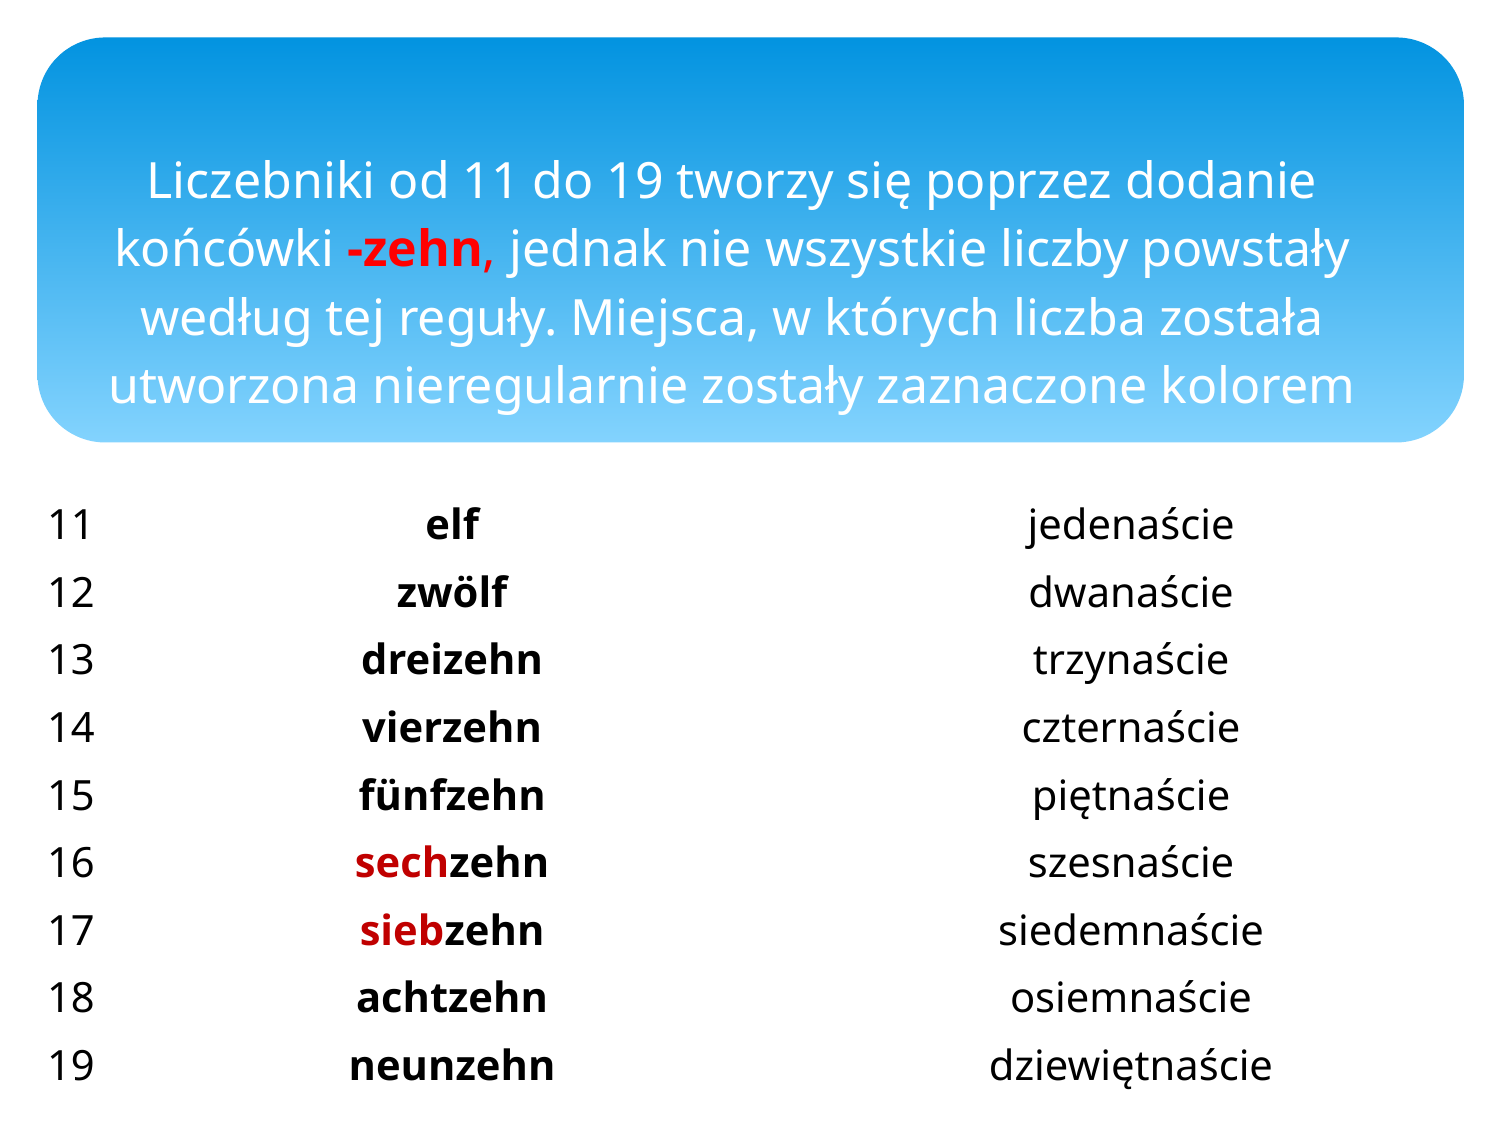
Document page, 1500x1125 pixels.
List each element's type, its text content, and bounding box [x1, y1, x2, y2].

table_cell 18 [29, 965, 113, 1032]
table_cell osiemnaście [792, 965, 1471, 1032]
table_cell szesnaście [792, 829, 1471, 897]
table_cell achtzehn [113, 965, 792, 1032]
table_cell 15 [29, 762, 113, 829]
table_cell jedenaście [792, 491, 1471, 559]
table_cell piętnaście [792, 762, 1471, 829]
table_cell zwölf [113, 559, 792, 627]
table_header [113, 421, 792, 491]
table_cell 17 [29, 897, 113, 965]
table_cell 11 [29, 491, 113, 559]
table_cell dziewiętnaście [792, 1032, 1471, 1100]
table_cell elf [113, 491, 792, 559]
table_cell trzynaście [792, 627, 1471, 694]
table_cell 16 [29, 829, 113, 897]
table_cell 12 [29, 559, 113, 627]
table_header [792, 421, 1471, 491]
table_cell 14 [29, 694, 113, 762]
table_cell sechzehn [113, 829, 792, 897]
table_cell dreizehn [113, 627, 792, 694]
table_cell neunzehn [113, 1032, 792, 1100]
table_header [29, 421, 113, 491]
title Liczebniki od 11 do 19 tworzy się poprzez dodanie końcówki -zehn, jednak nie wszystkie liczby powstały według tej reguły. Miejsca, w których liczba została utworzona nieregularnie zostały zaznaczone kolorem czerwonym : [17, 129, 1447, 384]
table_cell 19 [29, 1032, 113, 1100]
table_cell dwanaście [792, 559, 1471, 627]
table_cell fünfzehn [113, 762, 792, 829]
table_cell siedemnaście [792, 897, 1471, 965]
table_cell vierzehn [113, 694, 792, 762]
table_cell siebzehn [113, 897, 792, 965]
table_cell 13 [29, 627, 113, 694]
table_cell czternaście [792, 694, 1471, 762]
